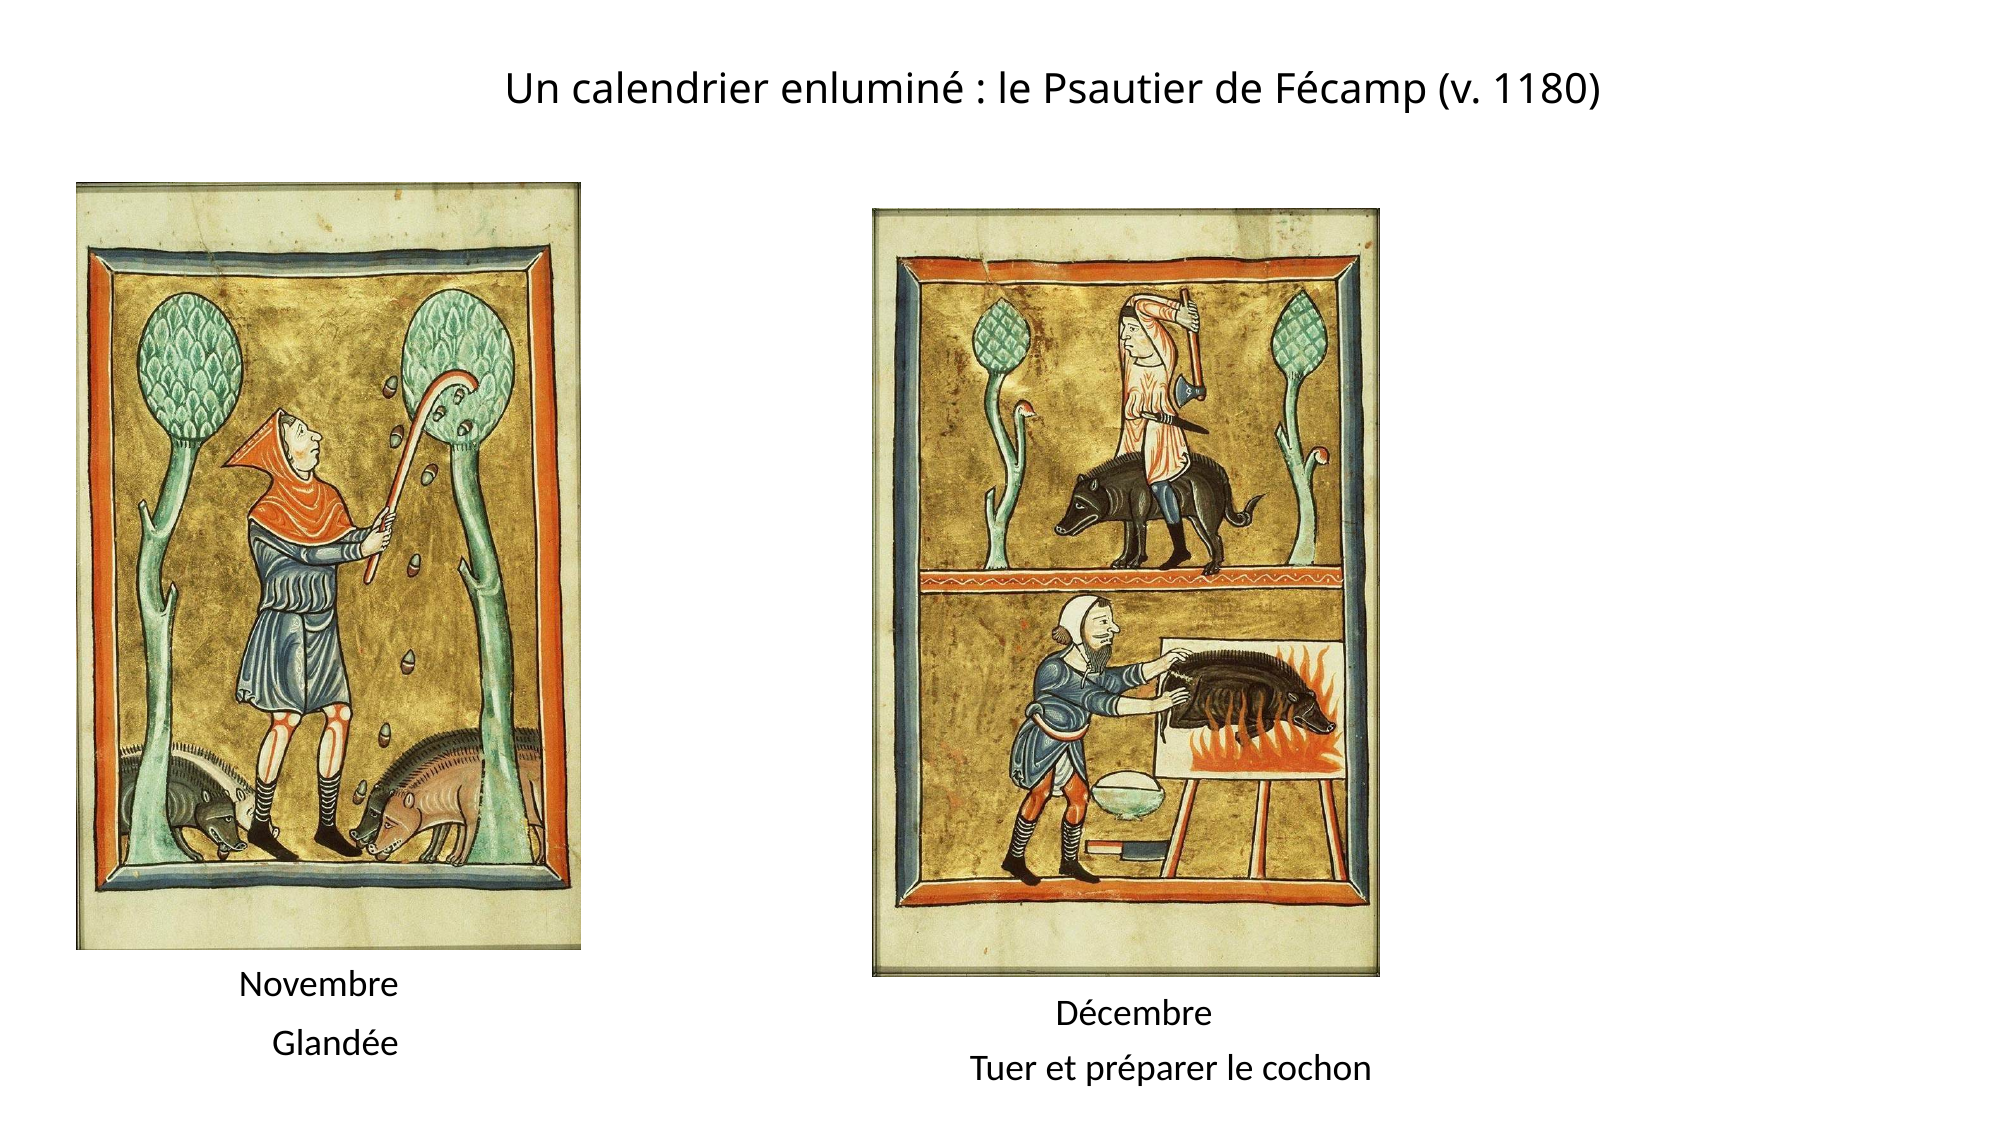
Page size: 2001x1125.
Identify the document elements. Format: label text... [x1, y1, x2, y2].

picture [76, 182, 581, 950]
text_box Décembre [1040, 980, 1231, 1035]
text_box Novembre [223, 951, 416, 1012]
picture [872, 208, 1380, 977]
text_box Glandée [257, 1010, 416, 1072]
text_box Un calendrier enluminé : le Psautier de Fécamp (v. 1180) [489, 55, 1616, 120]
text_box Tuer et préparer le cochon [954, 1035, 1394, 1096]
